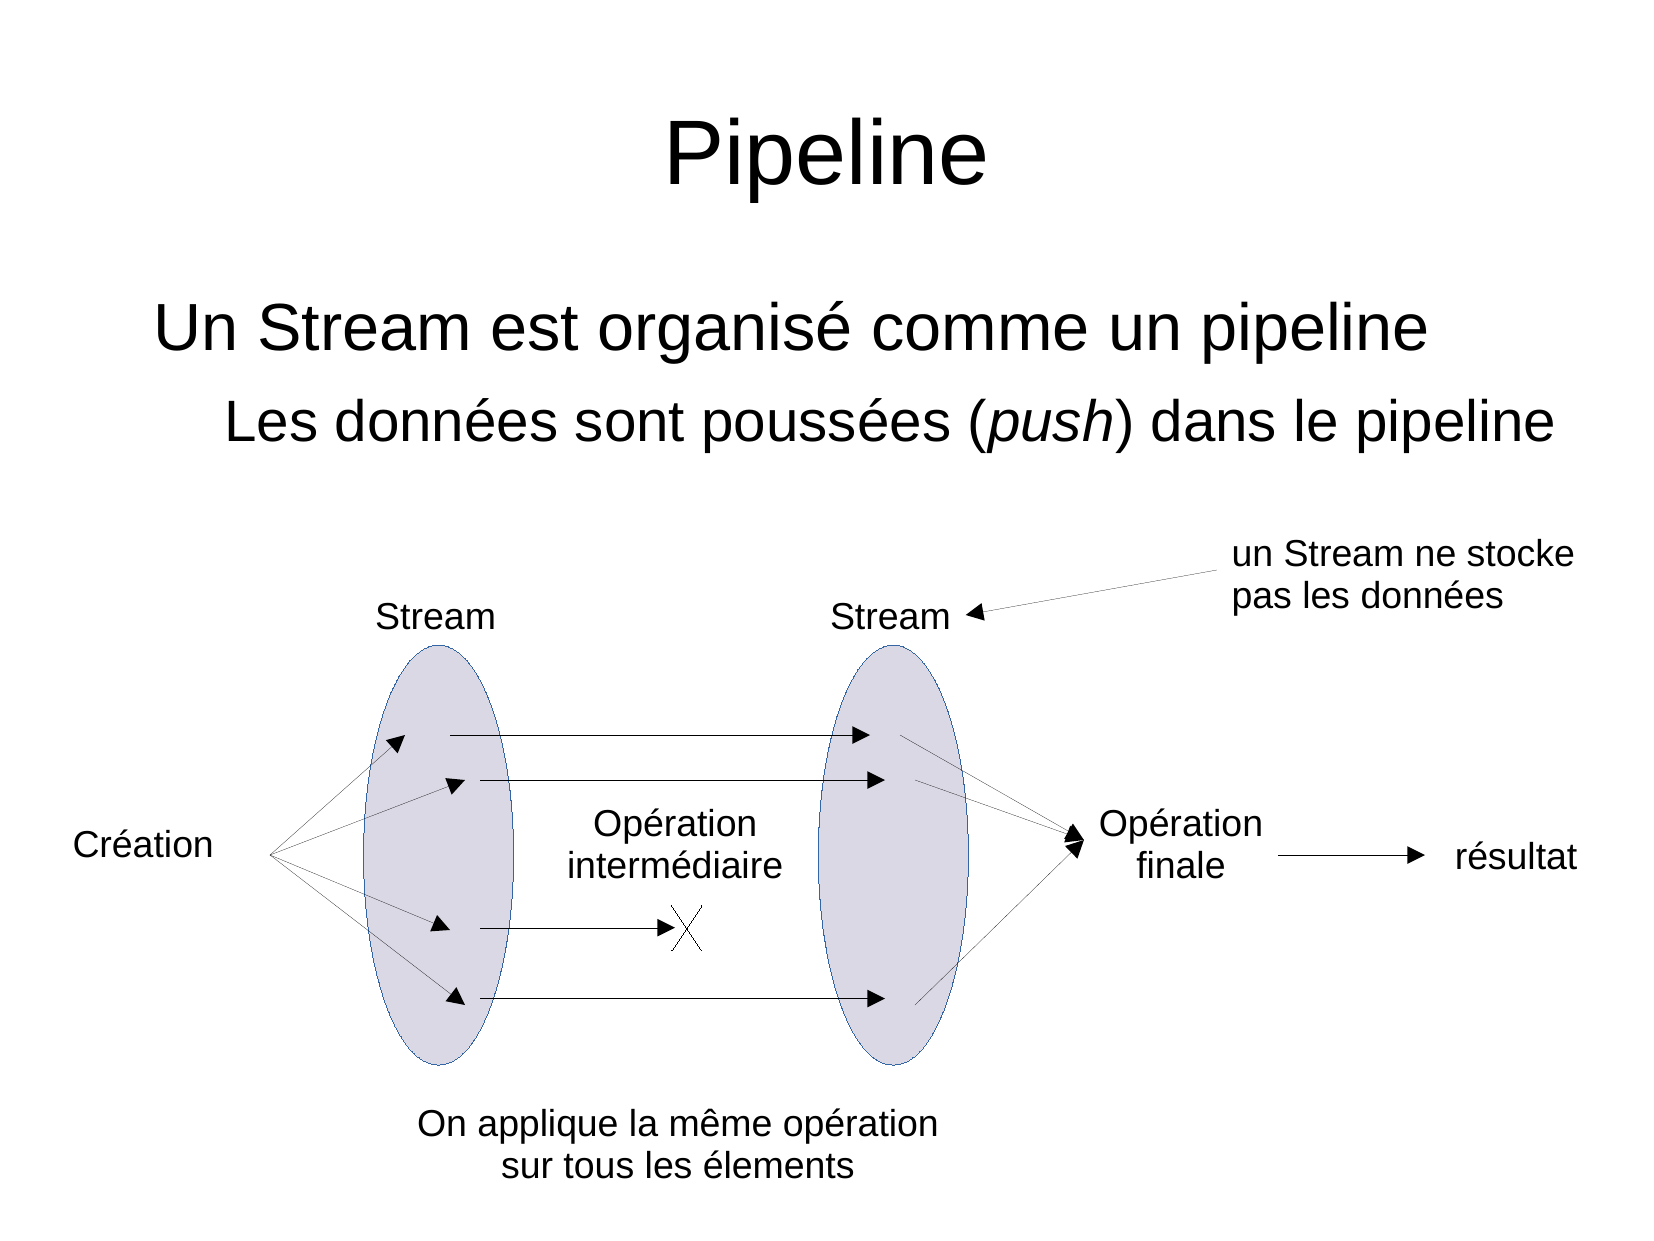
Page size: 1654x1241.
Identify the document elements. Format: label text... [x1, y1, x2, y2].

text_box Opération intermédiaire [552, 795, 799, 895]
text_box Création [57, 816, 229, 874]
text_box Stream [360, 588, 511, 646]
list Un Stream est organisé comme un pipeline Les données sont poussées (push) dans le pipeline [82, 290, 1571, 481]
text_box Stream [815, 588, 966, 646]
text_box [363, 646, 514, 1066]
text_box un Stream ne stocke pas les données [1216, 525, 1591, 624]
title Pipeline [82, 49, 1571, 257]
text_box [818, 646, 969, 1066]
text_box Opération finale [1083, 795, 1279, 895]
text_box résultat [1440, 827, 1593, 885]
text_box On applique la même opération sur tous les élements [402, 1095, 955, 1194]
